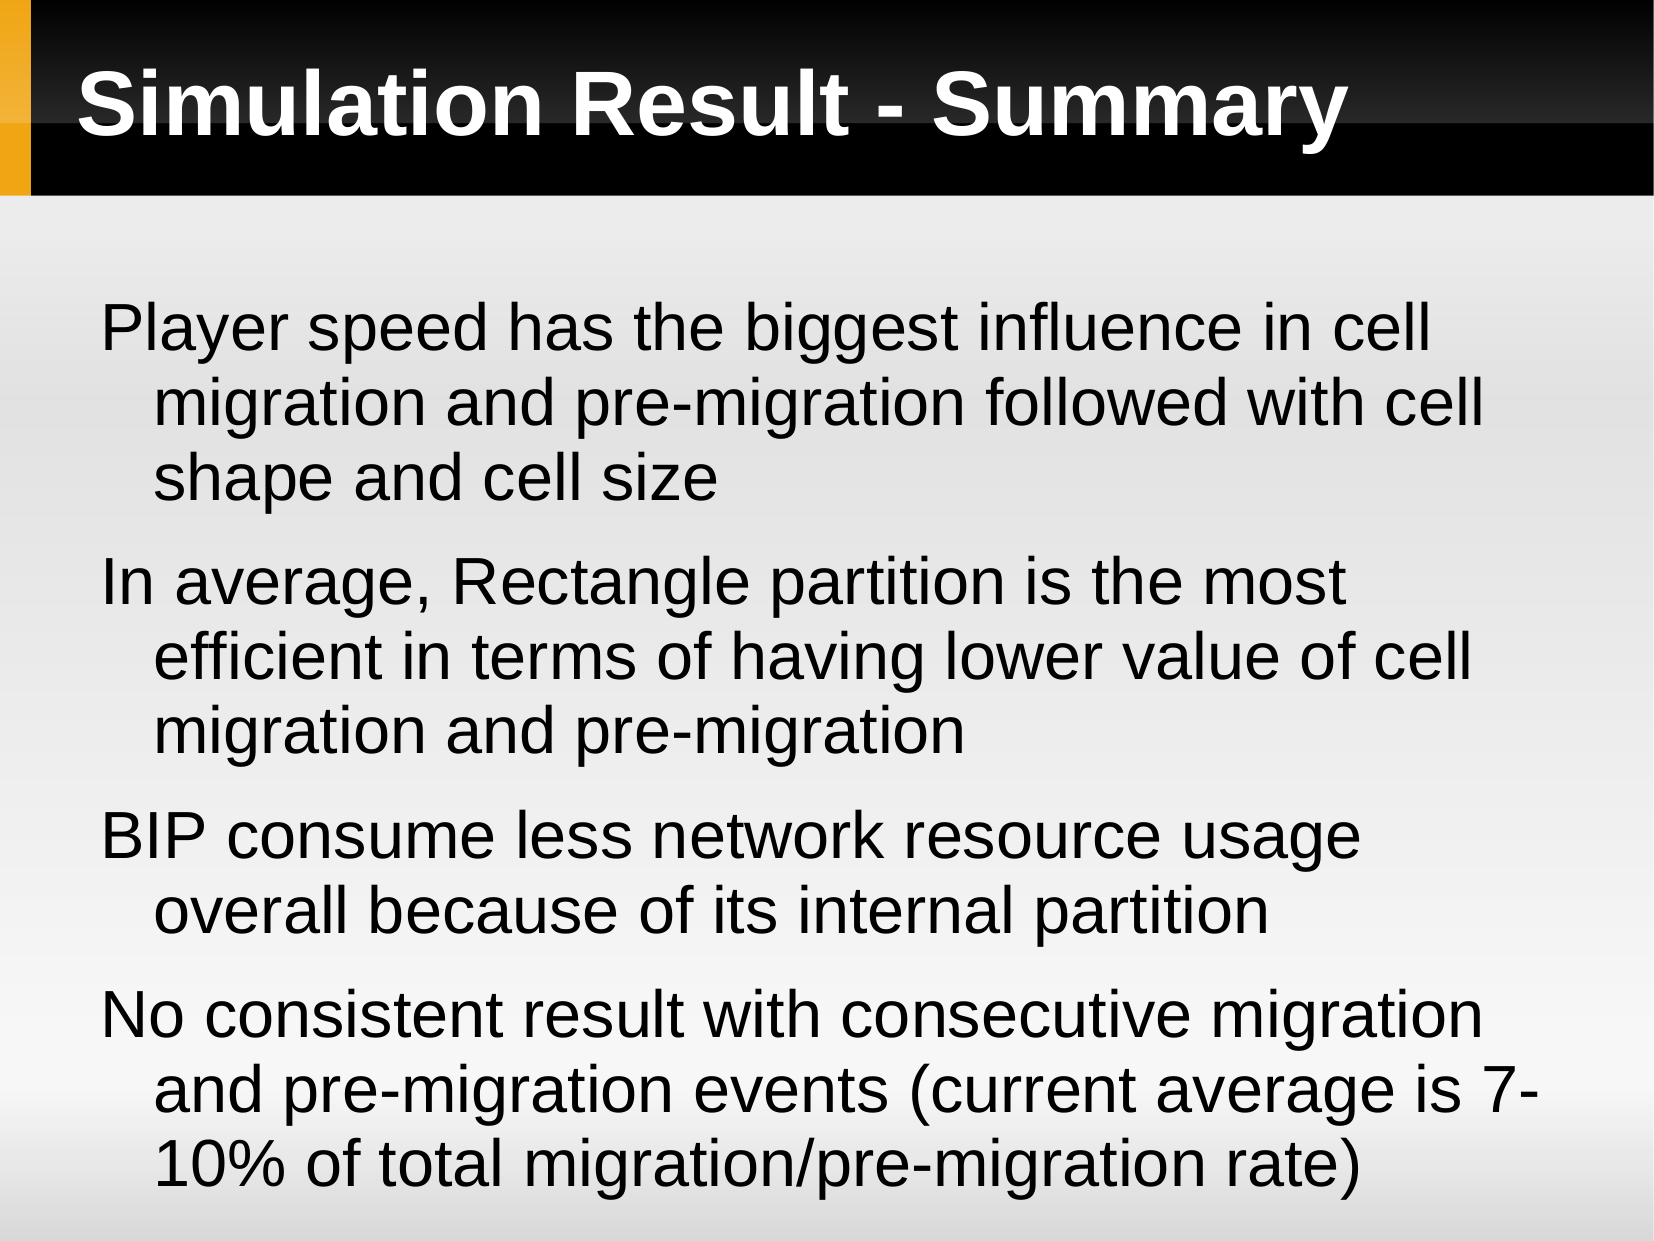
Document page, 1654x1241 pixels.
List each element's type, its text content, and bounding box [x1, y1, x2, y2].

list Player speed has the biggest influence in cell migration and pre-migration followed with cell shape and cell size In average, Rectangle partition is the most efficient in terms of having lower value of cell migration and pre-migration BIP consume less network resource usage overall because of its internal partition No consistent result with consecutive migration and pre-migration events (current average is 7-10% of total migration/pre-migration rate) [82, 290, 1571, 1202]
picture [0, 0, 1654, 1241]
title Simulation Result - Summary [76, 7, 1565, 200]
